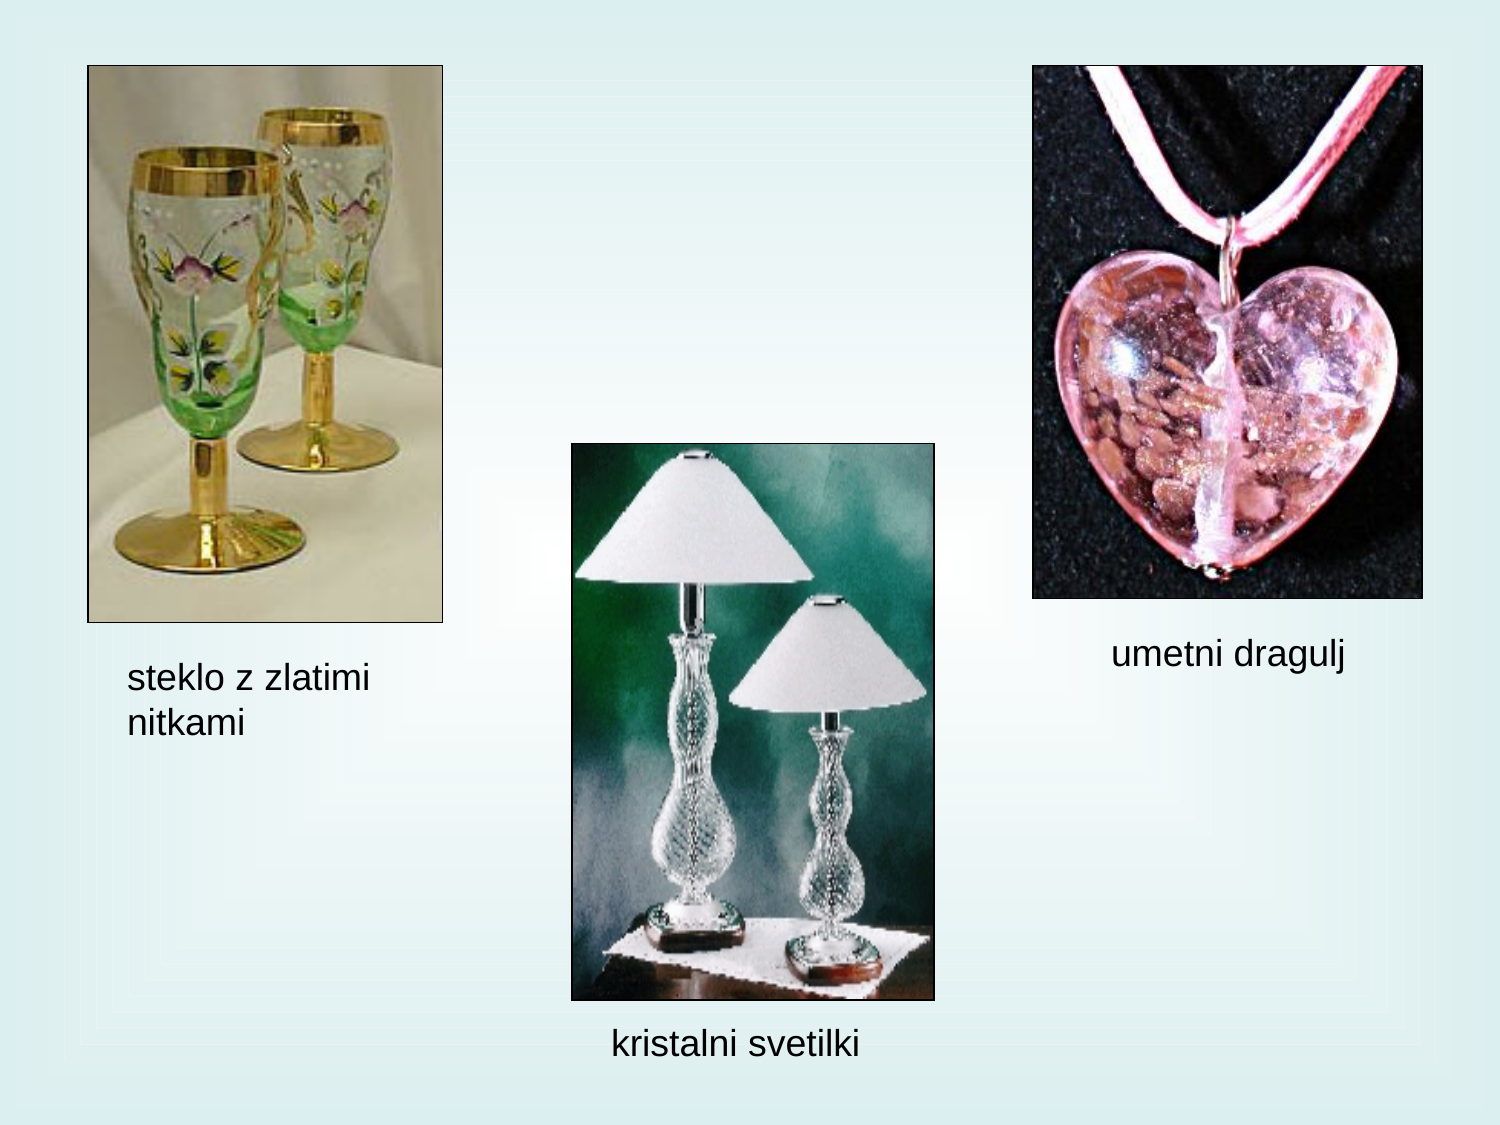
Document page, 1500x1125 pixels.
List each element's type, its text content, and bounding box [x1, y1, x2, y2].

picture [572, 444, 934, 1000]
text_box kristalni svetilki [596, 1011, 904, 1072]
picture [1033, 66, 1422, 598]
text_box umetni dragulj [1057, 621, 1400, 682]
text_box steklo z zlatimi nitkami [112, 645, 408, 751]
picture [88, 66, 442, 622]
